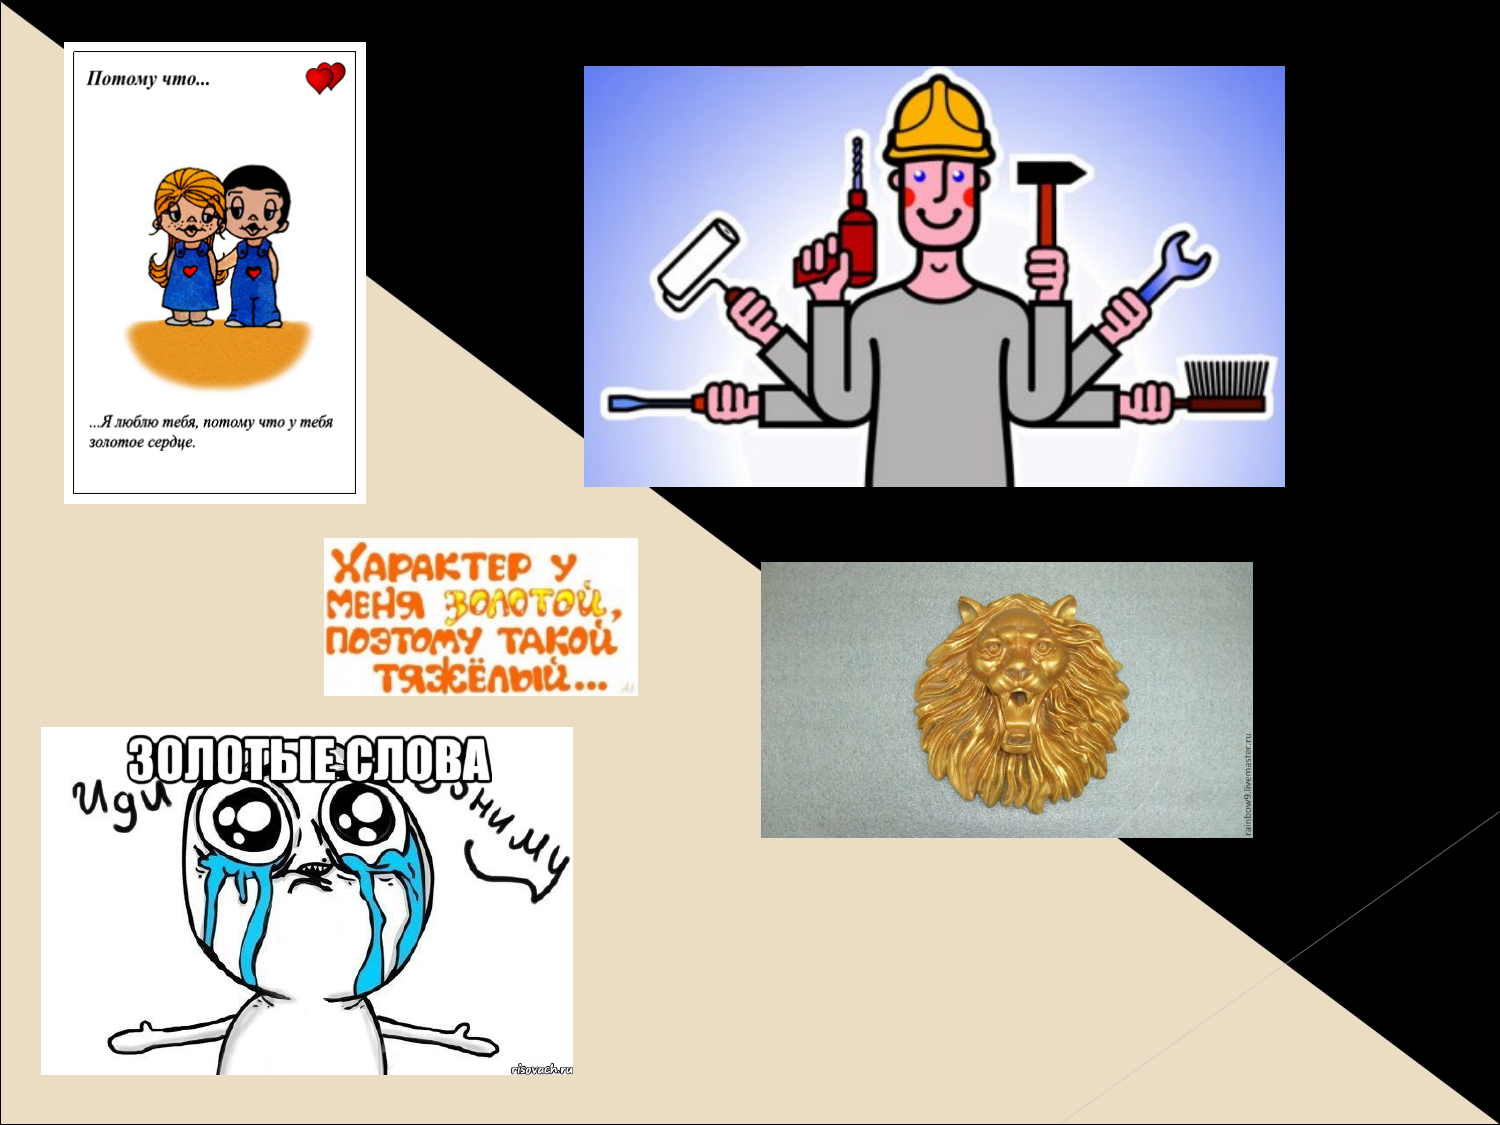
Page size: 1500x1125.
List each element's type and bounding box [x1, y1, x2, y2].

picture [324, 538, 638, 696]
picture [584, 66, 1285, 487]
picture [64, 42, 366, 504]
picture [761, 562, 1253, 838]
picture [41, 727, 573, 1075]
